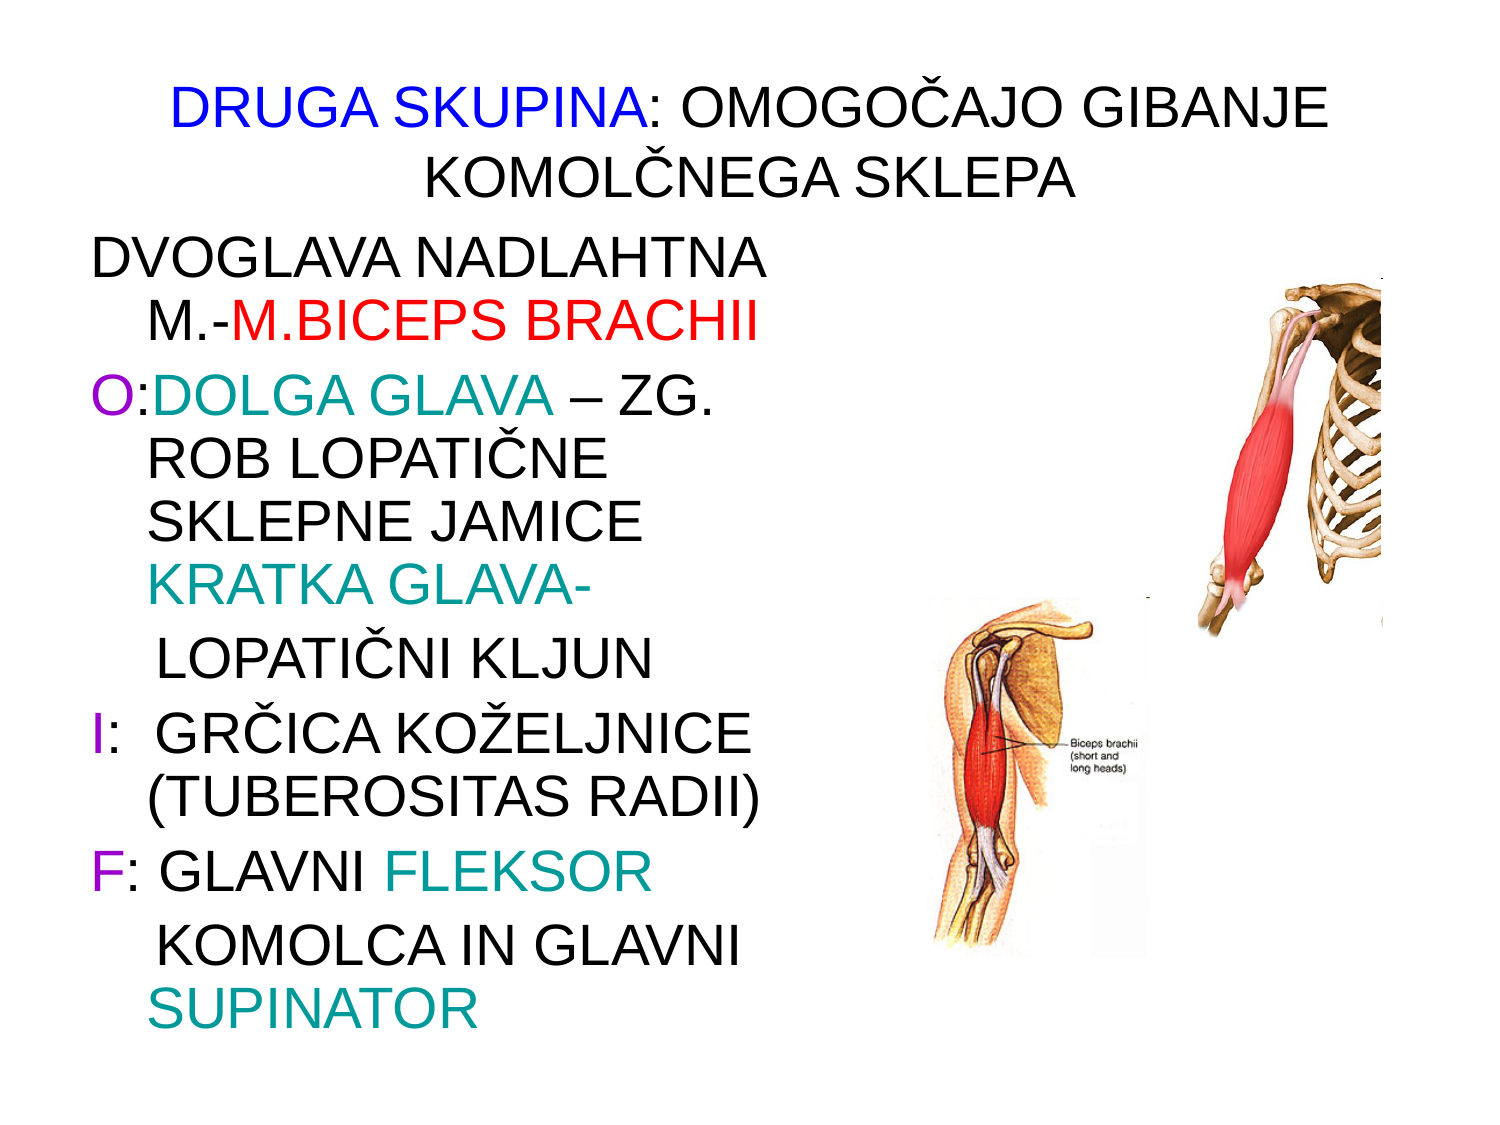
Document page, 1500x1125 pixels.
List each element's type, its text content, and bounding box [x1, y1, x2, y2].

list DVOGLAVA NADLAHTNA M.-M.BICEPS BRACHII O:DOLGA GLAVA – ZG. ROB LOPATIČNE SKLEPNE JAMICE KRATKA GLAVA- LOPATIČNI KLJUN I: GRČICA KOŽELJNICE (TUBEROSITAS RADII) F: GLAVNI FLEKSOR KOMOLCA IN GLAVNI SUPINATOR [75, 220, 845, 1071]
picture [1198, 278, 1383, 638]
title DRUGA SKUPINA: OMOGOČAJO GIBANJE KOMOLČNEGA SKLEPA [75, 45, 1425, 233]
picture [927, 597, 1150, 957]
